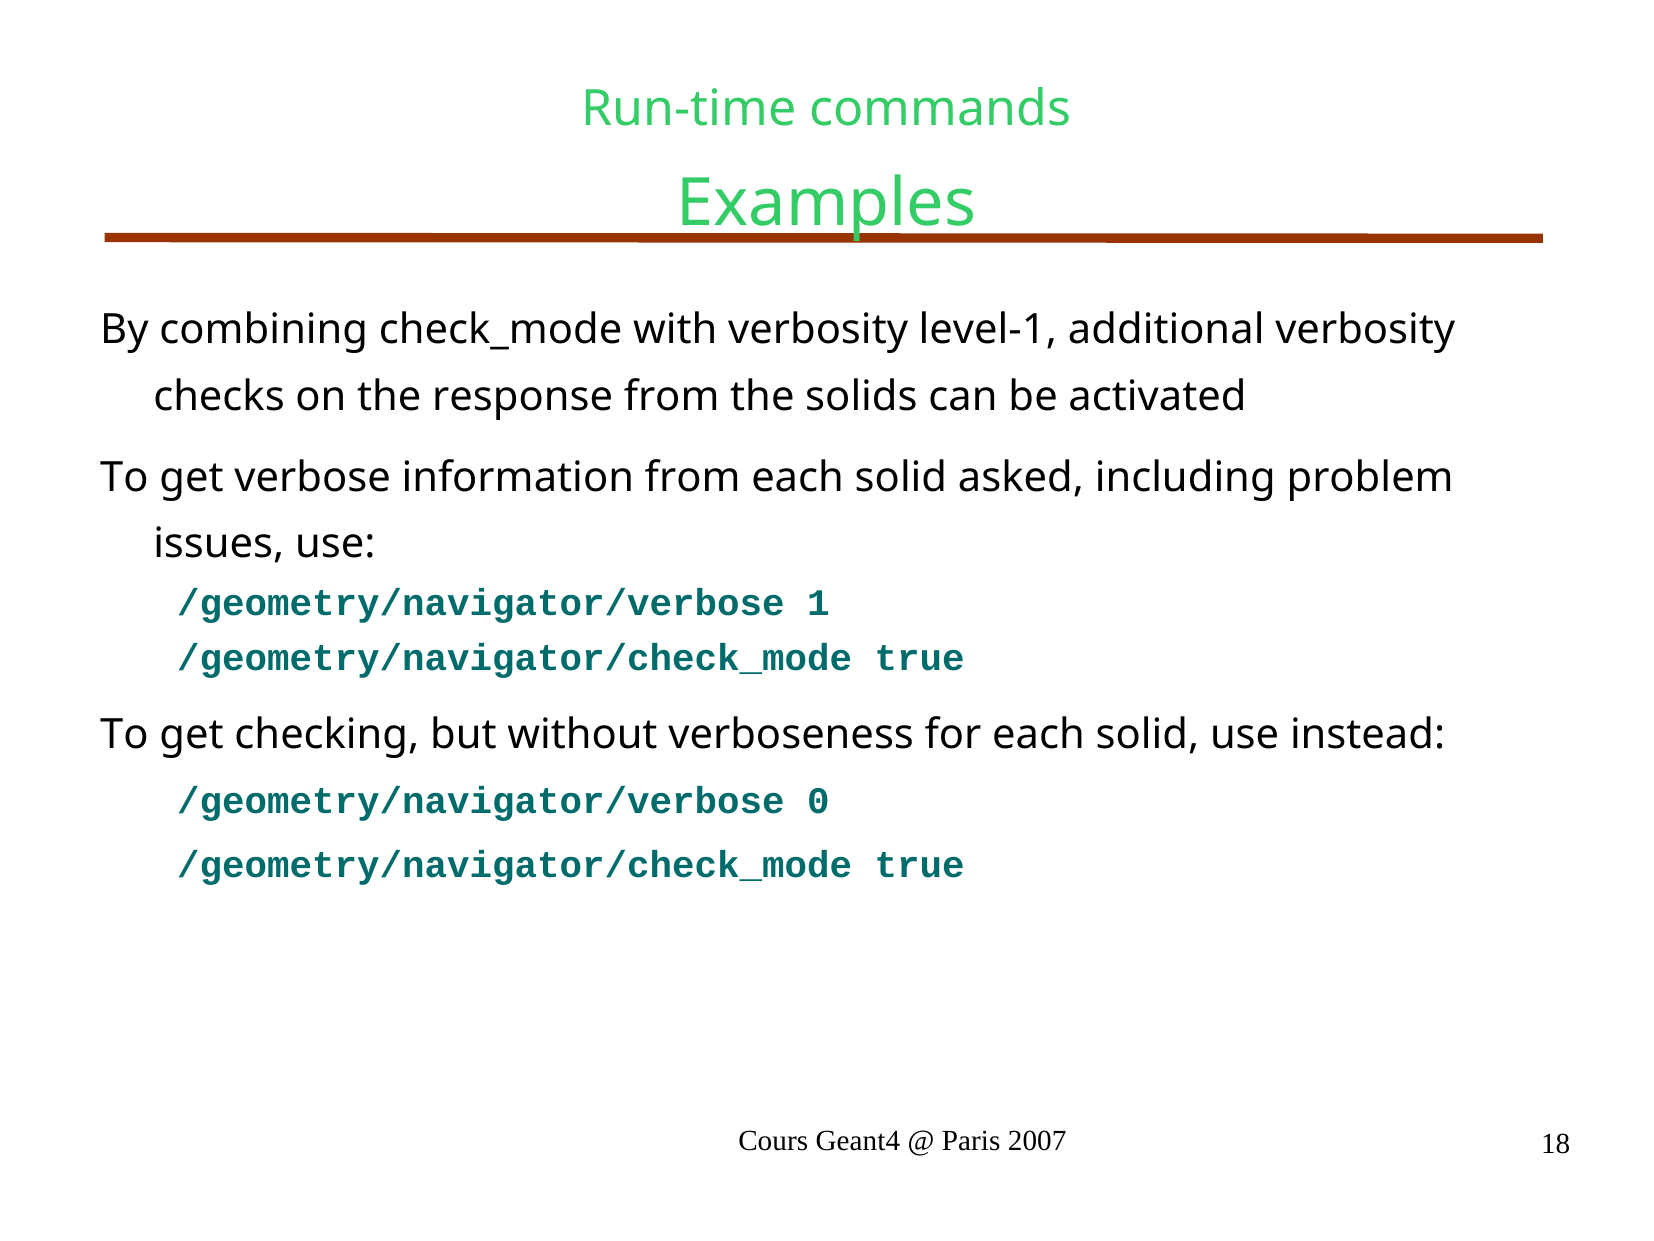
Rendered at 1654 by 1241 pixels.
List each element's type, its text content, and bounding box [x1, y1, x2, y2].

title Run-time commands Examples [82, 56, 1571, 250]
list By combining check_mode with verbosity level-1, additional verbosity checks on the response from the solids can be activated To get verbose information from each solid asked, including problem issues, use: /geometry/navigator/verbose 1 /geometry/navigator/check_mode true To get checking, but without verboseness for each solid, use instead: /geometry/navigator/verbose 0 /geometry/navigator/check_mode true [82, 290, 1571, 1094]
